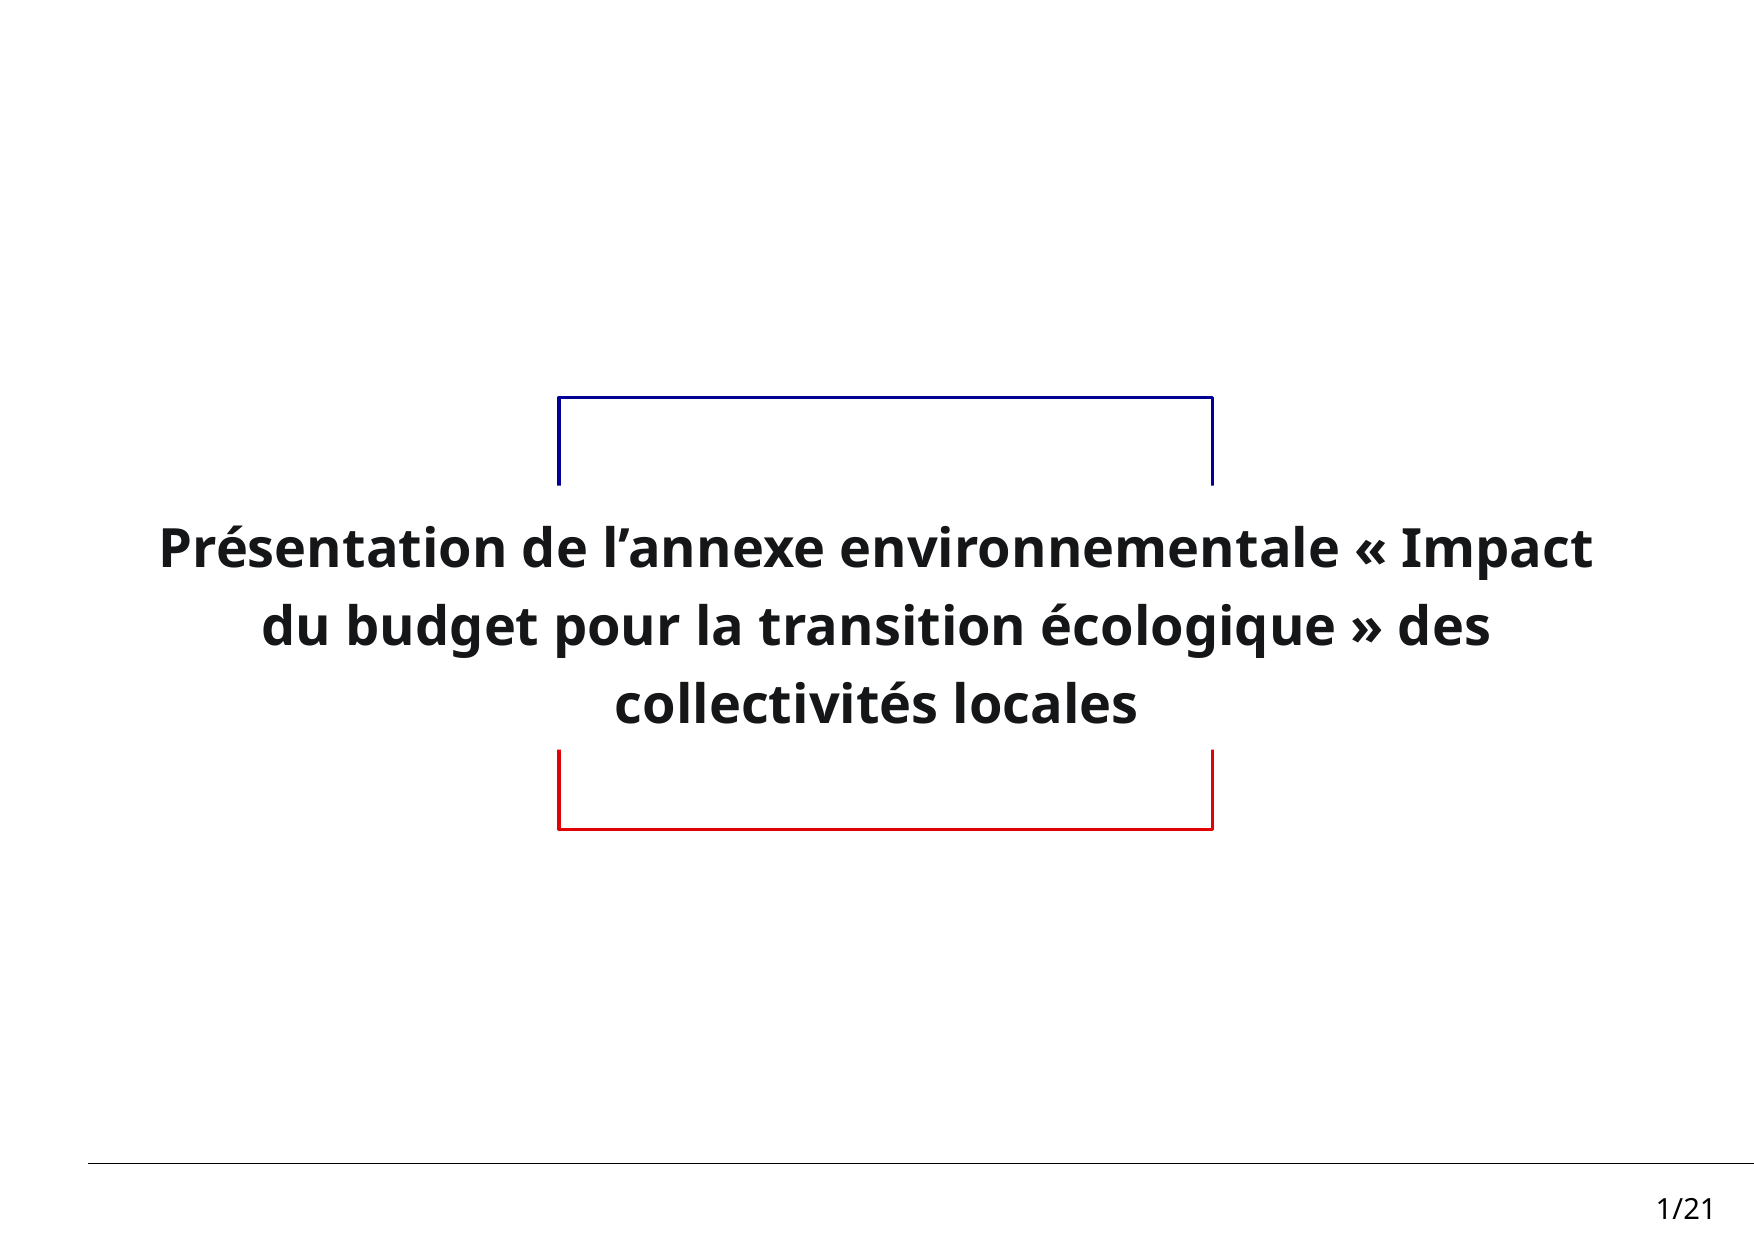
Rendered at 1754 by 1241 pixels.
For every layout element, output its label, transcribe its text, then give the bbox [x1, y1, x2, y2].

text_box <numéro>/21 [1515, 1181, 1732, 1237]
text_box [558, 397, 1213, 485]
text_box [558, 750, 1213, 830]
text_box Présentation de l’annexe environnementale « Impact du budget pour la transition écologique » des collectivités locales [131, 485, 1623, 750]
